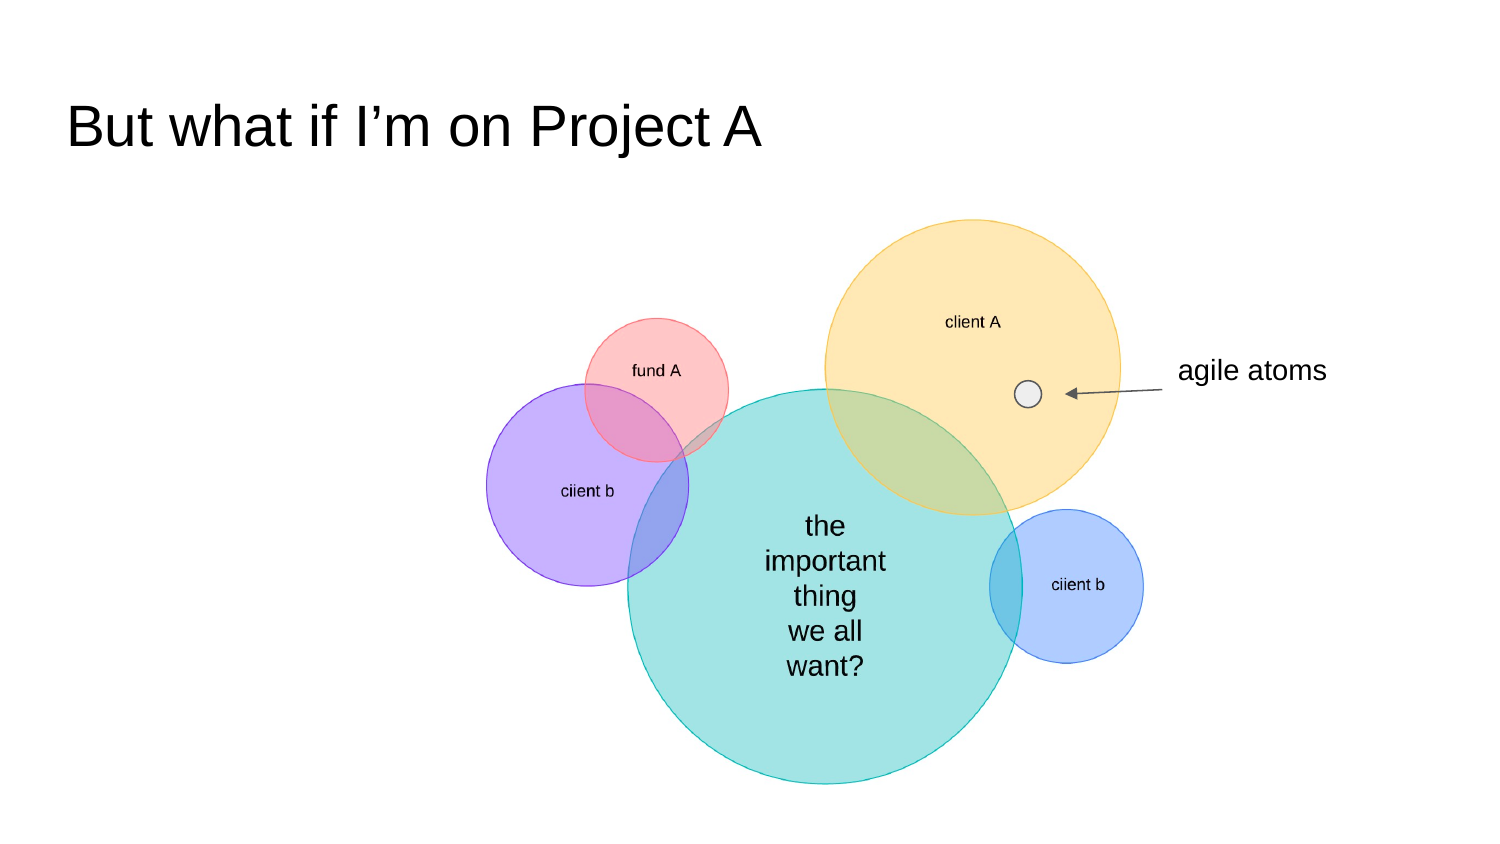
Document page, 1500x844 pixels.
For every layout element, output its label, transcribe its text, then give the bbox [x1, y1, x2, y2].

text_box [1014, 380, 1042, 408]
text_box agile atoms [1162, 335, 1349, 453]
title But what if I’m on Project A [51, 72, 1449, 167]
picture [344, 198, 1307, 844]
